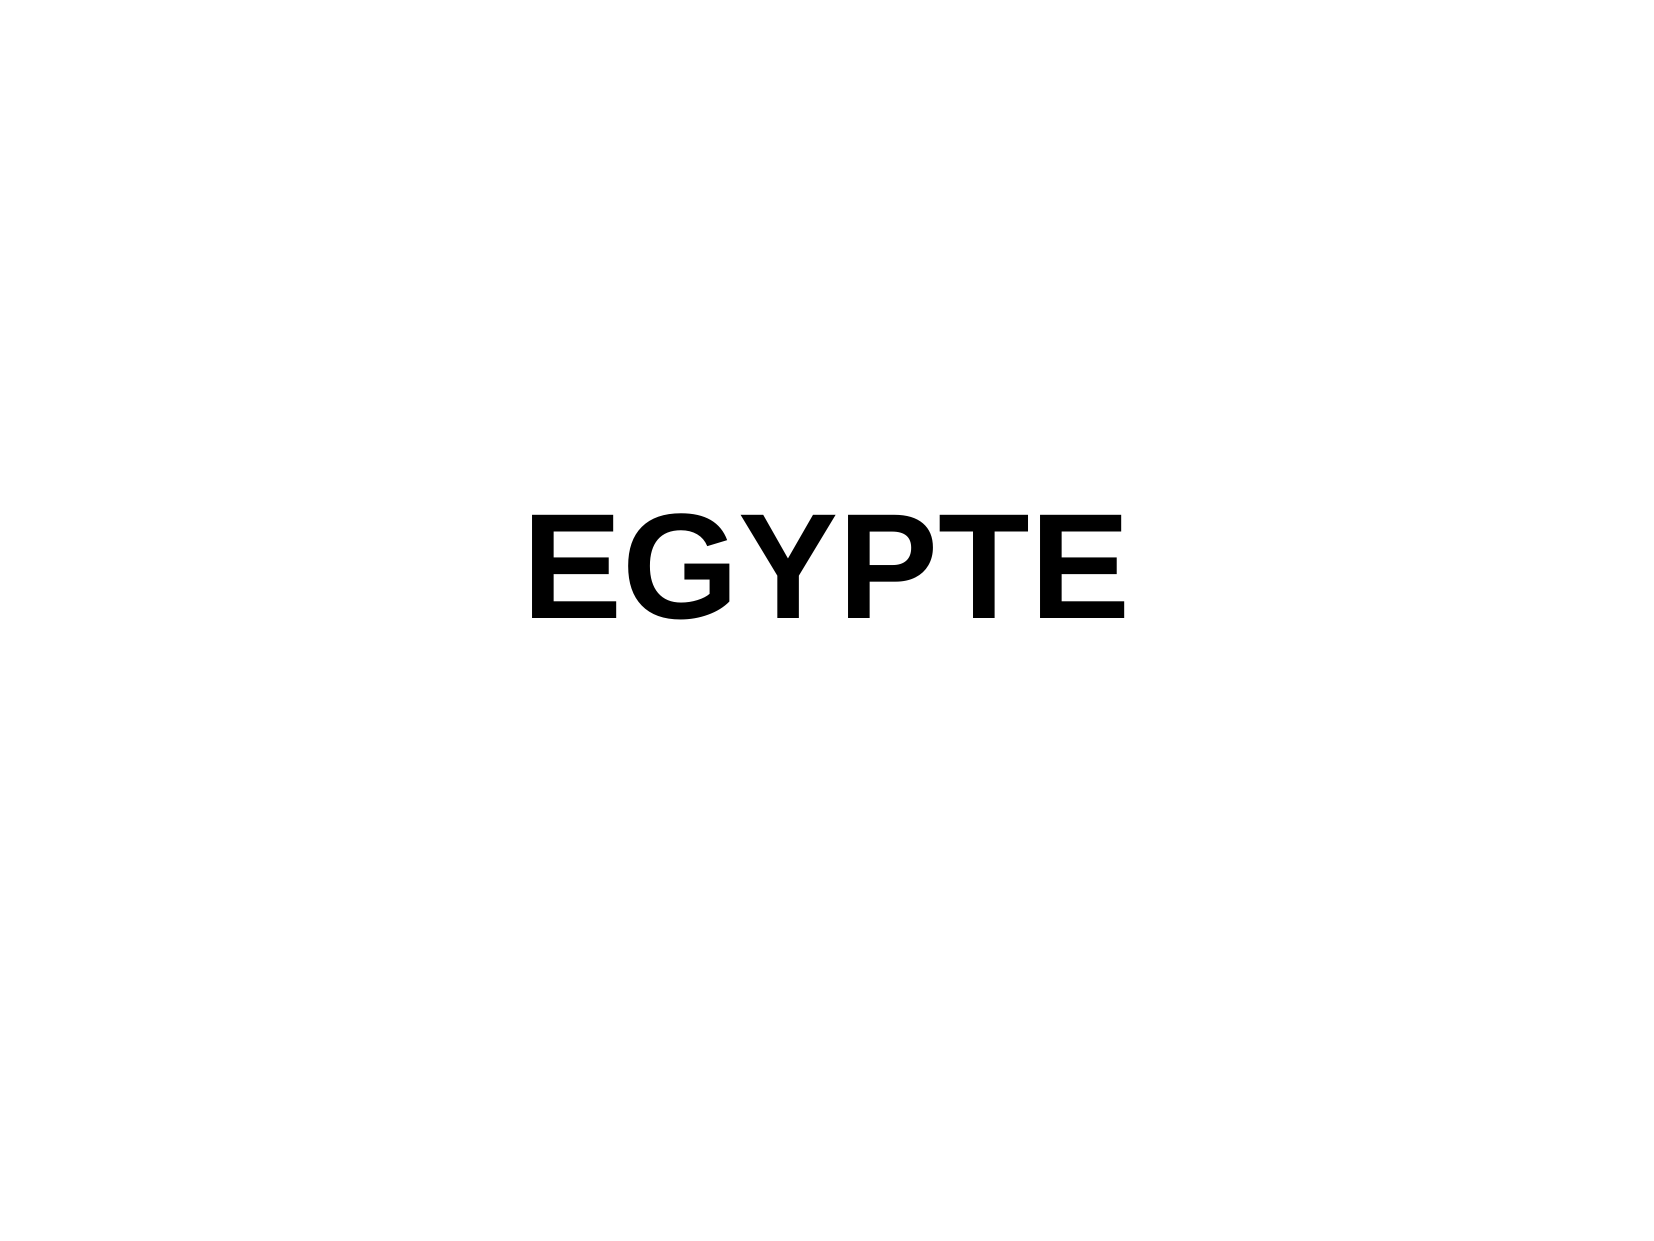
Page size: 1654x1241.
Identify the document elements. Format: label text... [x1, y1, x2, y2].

title EGYPTE [82, 462, 1571, 670]
